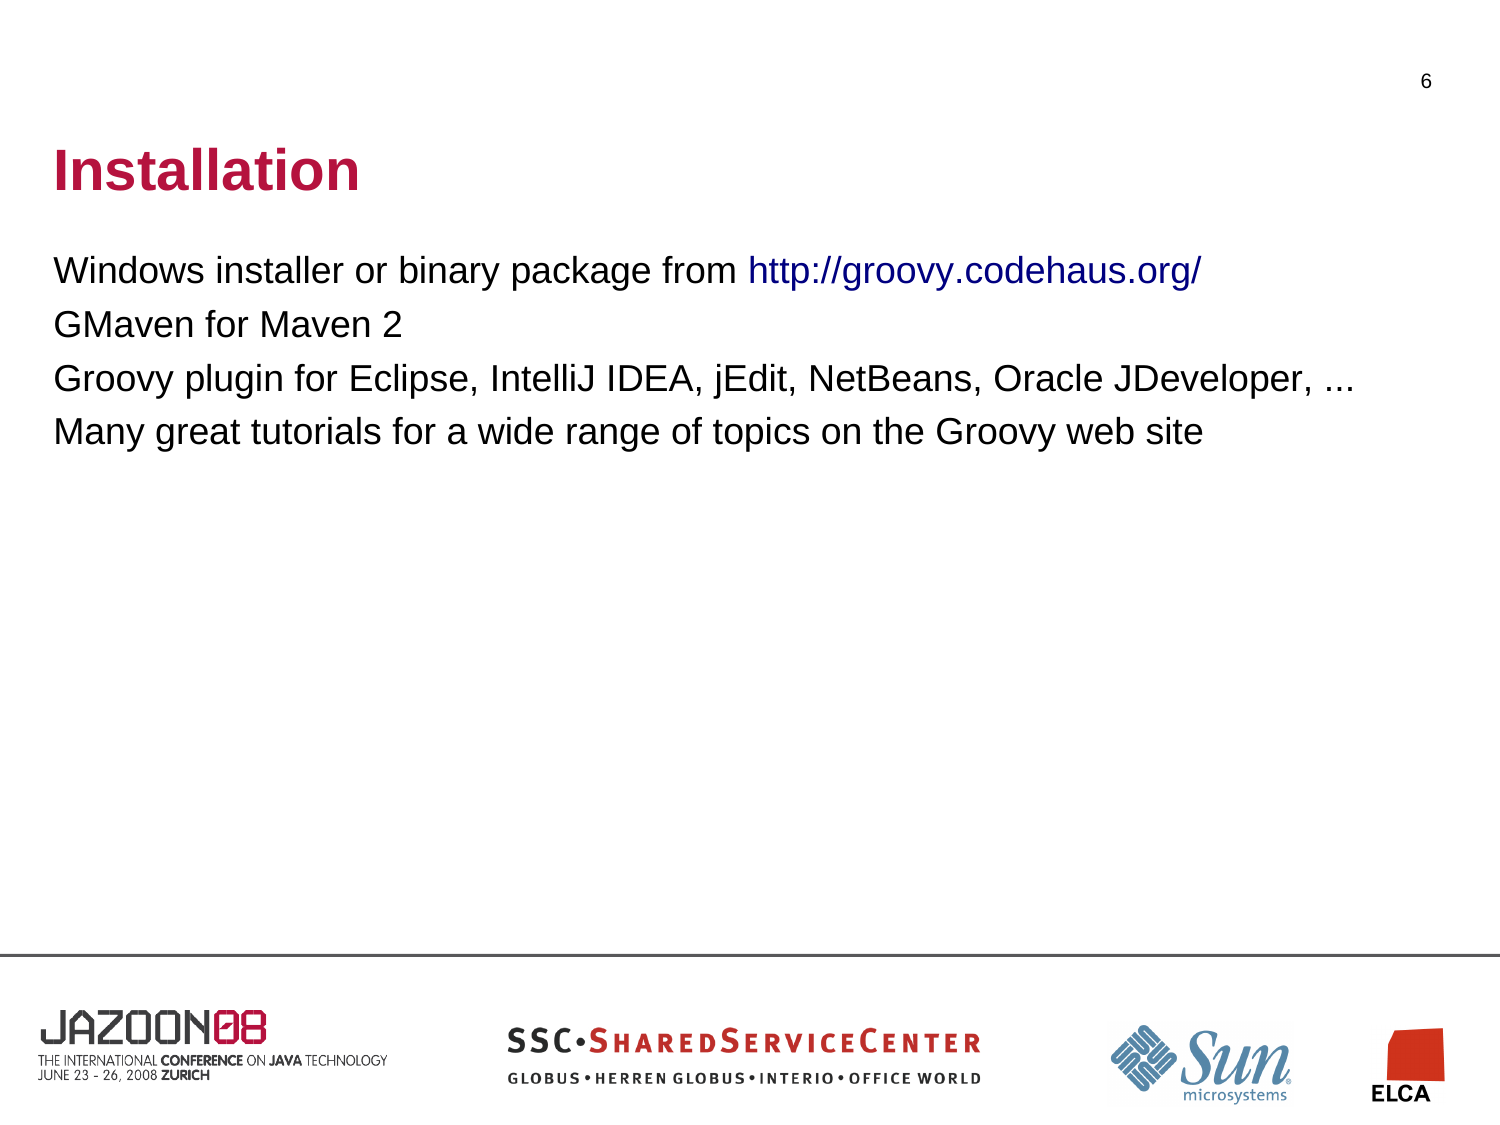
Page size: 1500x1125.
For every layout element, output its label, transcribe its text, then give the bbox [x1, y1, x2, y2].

list Windows installer or binary package from http://groovy.codehaus.org/ GMaven for Maven 2 Groovy plugin for Eclipse, IntelliJ IDEA, jEdit, NetBeans, Oracle JDeveloper, ... Many great tutorials for a wide range of topics on the Groovy web site [53, 249, 1447, 938]
title Installation [53, 119, 1447, 231]
picture [1370, 1025, 1446, 1105]
picture [1107, 1021, 1294, 1107]
picture [37, 1007, 387, 1084]
